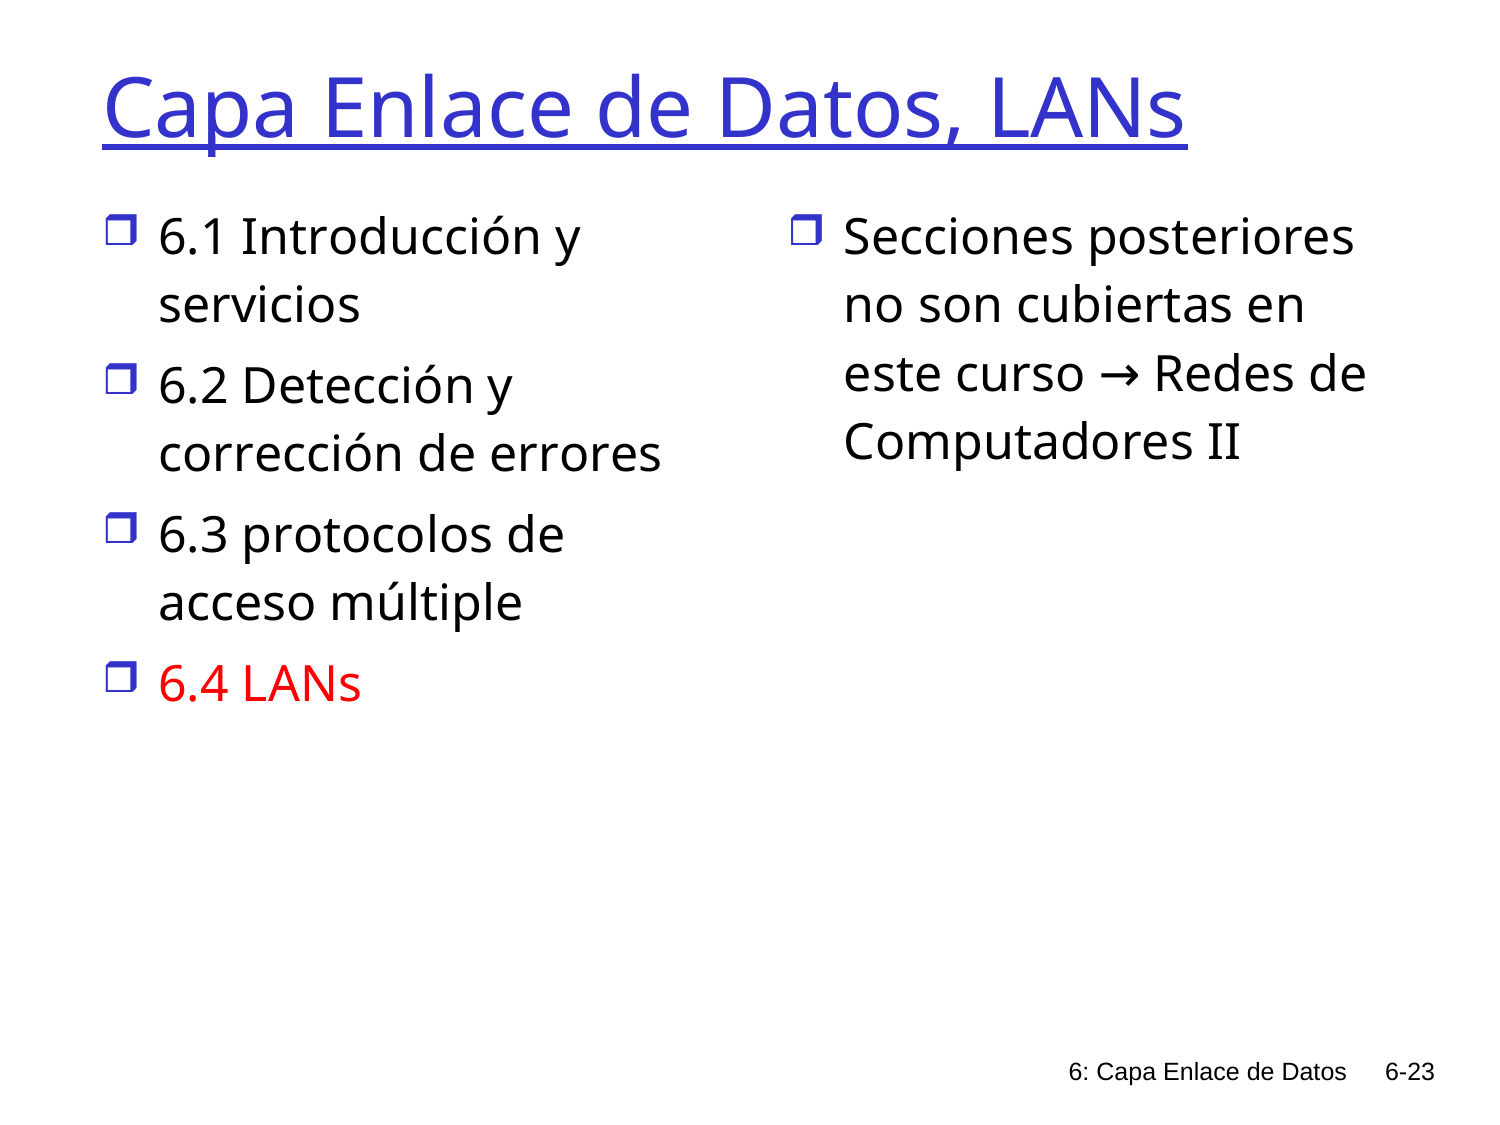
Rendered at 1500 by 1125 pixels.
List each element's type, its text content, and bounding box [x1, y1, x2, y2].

list 6.1 Introducción y servicios 6.2 Detección y corrección de errores 6.3 protocolos de acceso múltiple 6.4 LANs [87, 193, 741, 846]
list Secciones posteriores no son cubiertas en este curso → Redes de Computadores II [772, 193, 1426, 846]
title Capa Enlace de Datos, LANs [87, 23, 1426, 188]
